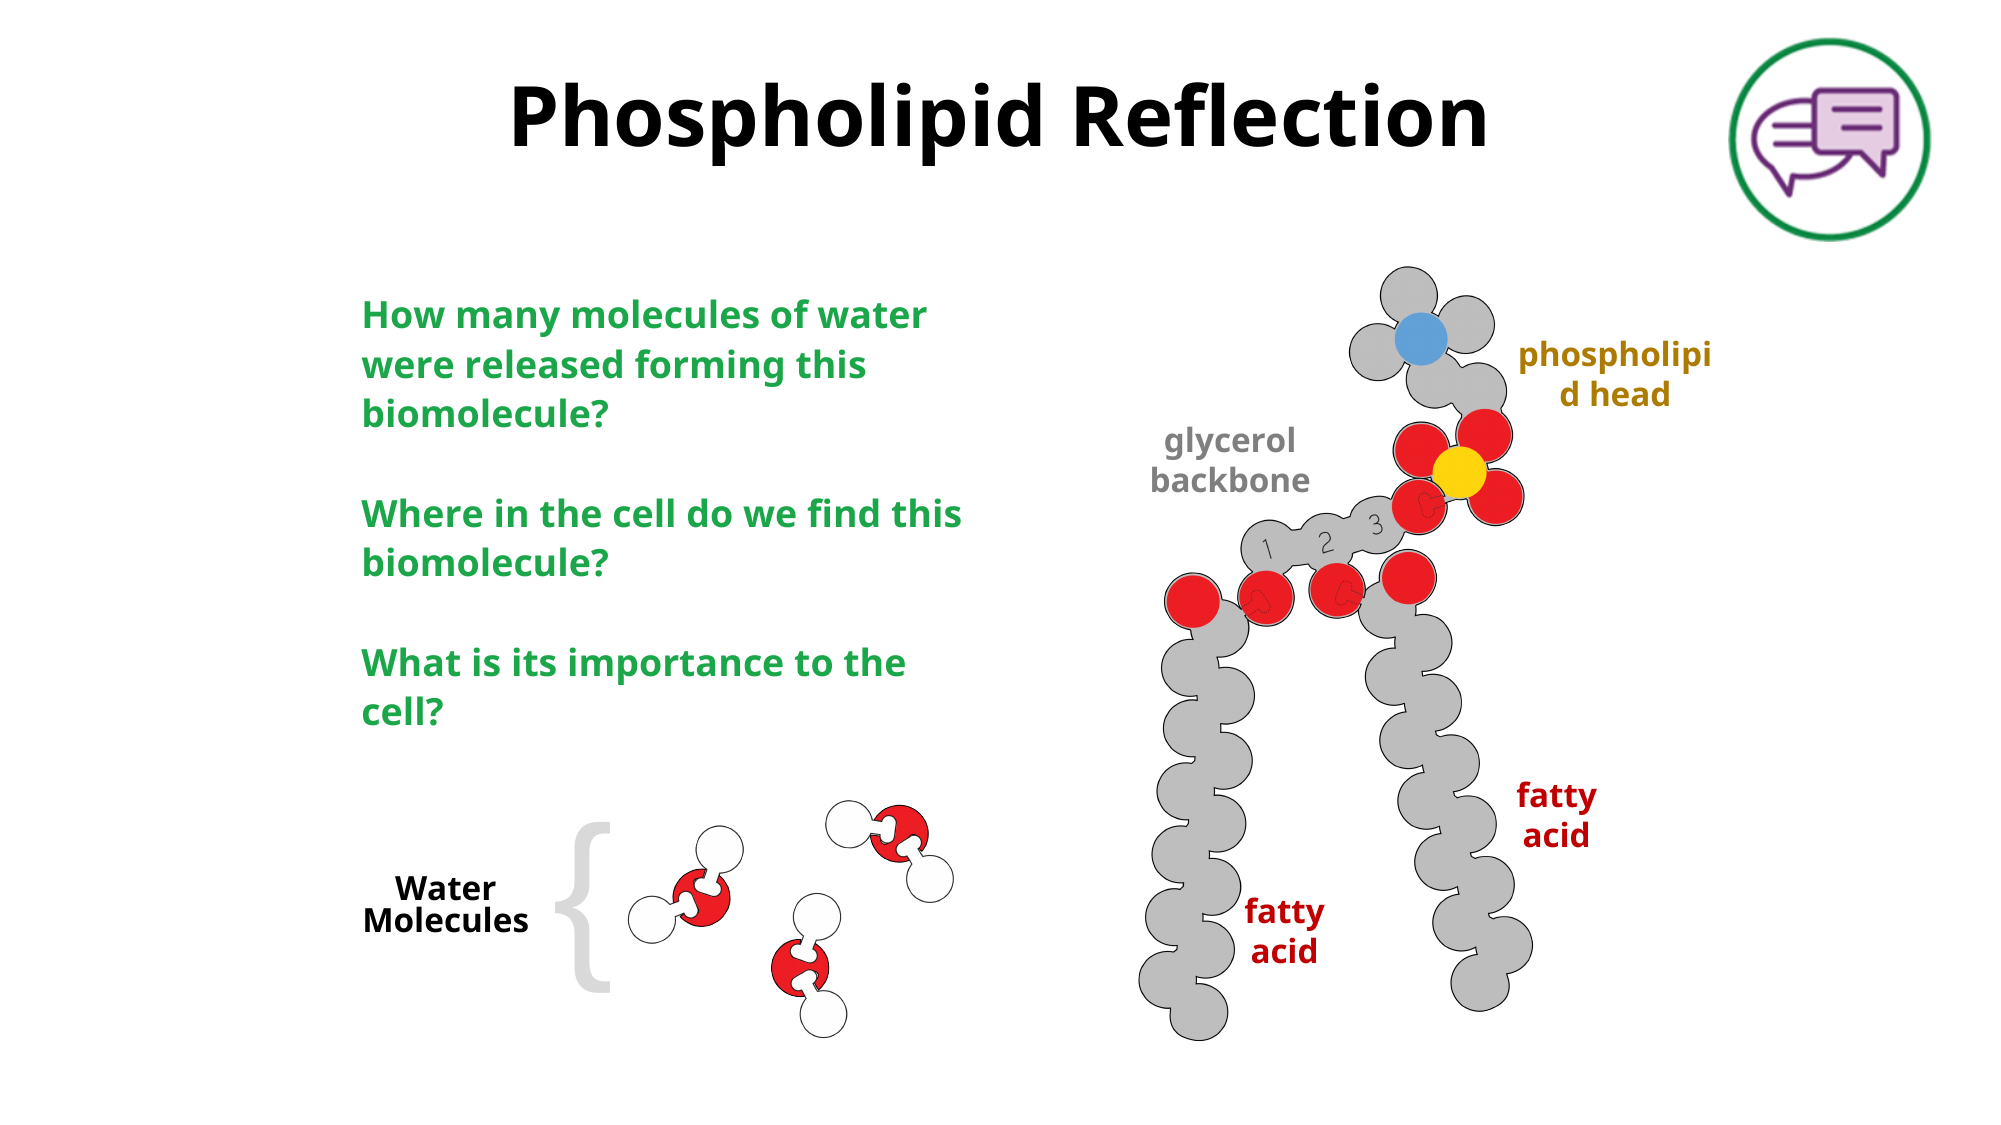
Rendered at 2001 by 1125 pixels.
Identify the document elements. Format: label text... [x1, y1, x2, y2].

picture [629, 819, 750, 951]
text_box phospholipid head [1501, 318, 1730, 430]
text_box Water Molecules [312, 867, 536, 948]
text_box How many molecules of water were released forming this biomolecule? Where in the cell do we find this biomolecule? What is its importance to the cell? [346, 279, 1086, 643]
text_box fatty acid [1187, 875, 1382, 987]
picture [760, 886, 856, 1047]
text_box Phospholipid Reflection [300, 44, 1699, 181]
text_box glycerol backbone [1085, 403, 1375, 515]
picture [1134, 243, 1560, 1044]
picture [822, 797, 963, 912]
text_box } [536, 814, 629, 1052]
text_box fatty acid [1459, 759, 1655, 871]
